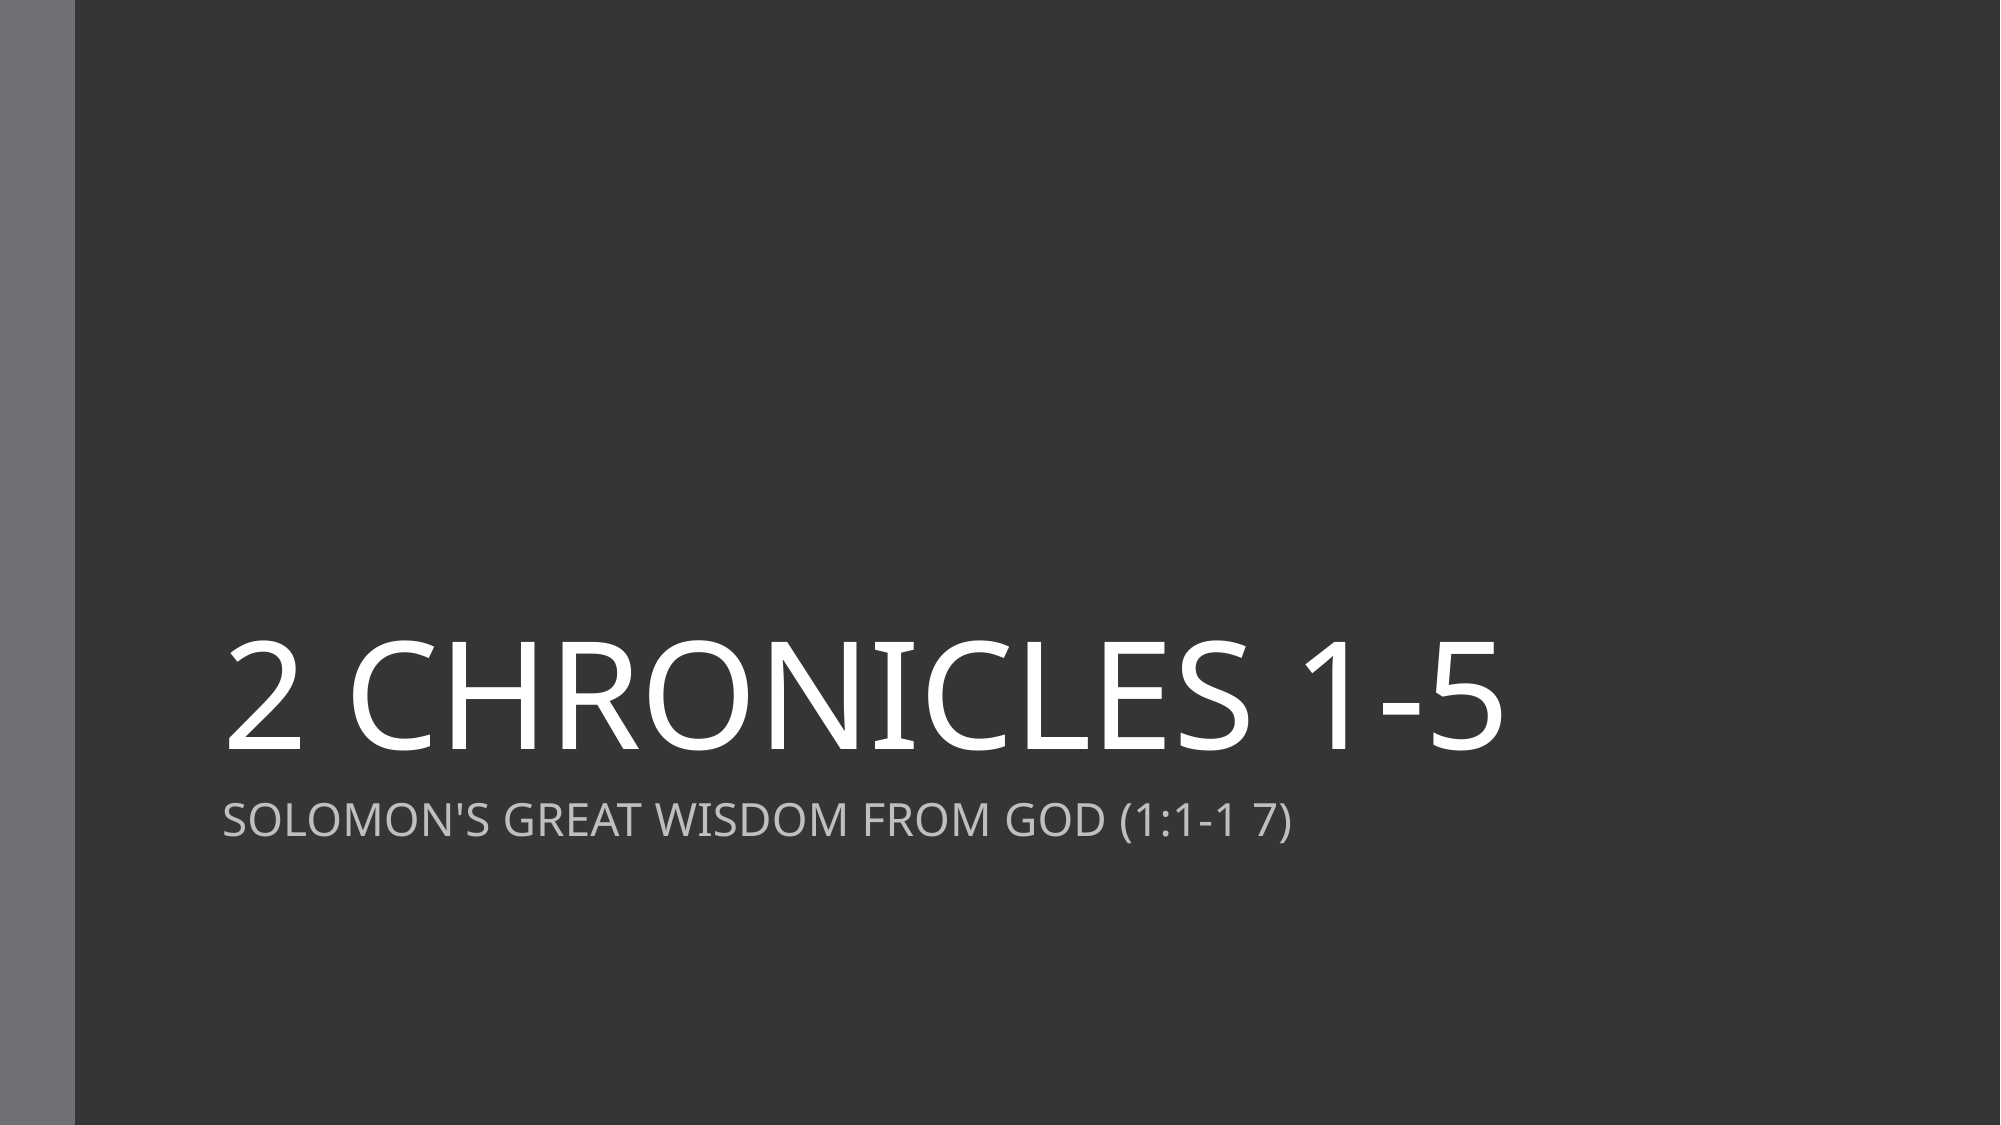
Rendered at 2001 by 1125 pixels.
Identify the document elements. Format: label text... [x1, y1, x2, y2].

subtitle SOLOMON'S GREAT WISDOM FROM GOD (1:1-1 7) [206, 787, 1752, 1066]
title 2 CHRONICLES 1-5 [206, 124, 1752, 787]
